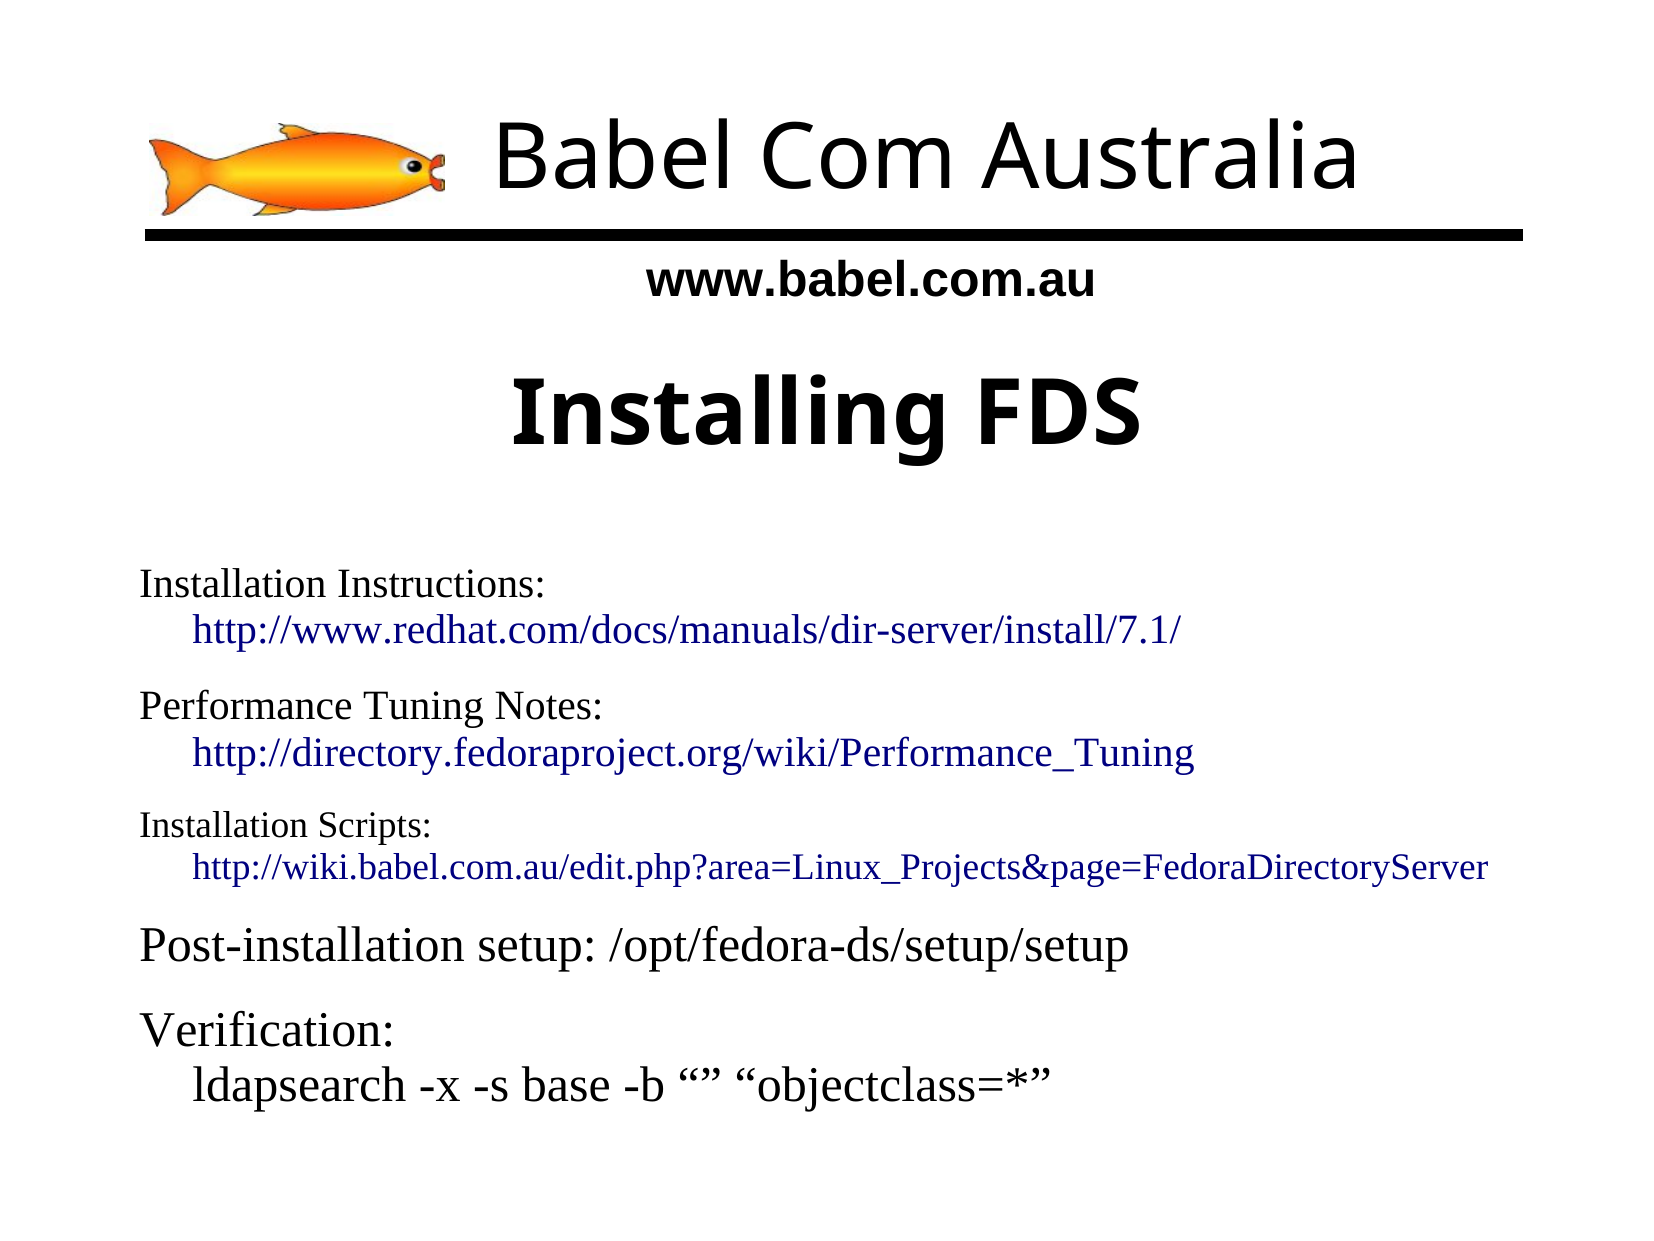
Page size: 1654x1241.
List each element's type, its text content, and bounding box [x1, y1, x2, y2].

list Installation Instructions:http://www.redhat.com/docs/manuals/dir-server/install/7.1/ Performance Tuning Notes:http://directory.fedoraproject.org/wiki/Performance_Tuning Installation Scripts:http://wiki.babel.com.au/edit.php?area=Linux_Projects&page=FedoraDirectoryServer Post-installation setup: /opt/fedora-ds/setup/setup Verification: ldapsearch -x -s base -b “” “objectclass=*” [121, 560, 1534, 1127]
picture [149, 123, 445, 216]
title Installing FDS [126, 322, 1528, 497]
